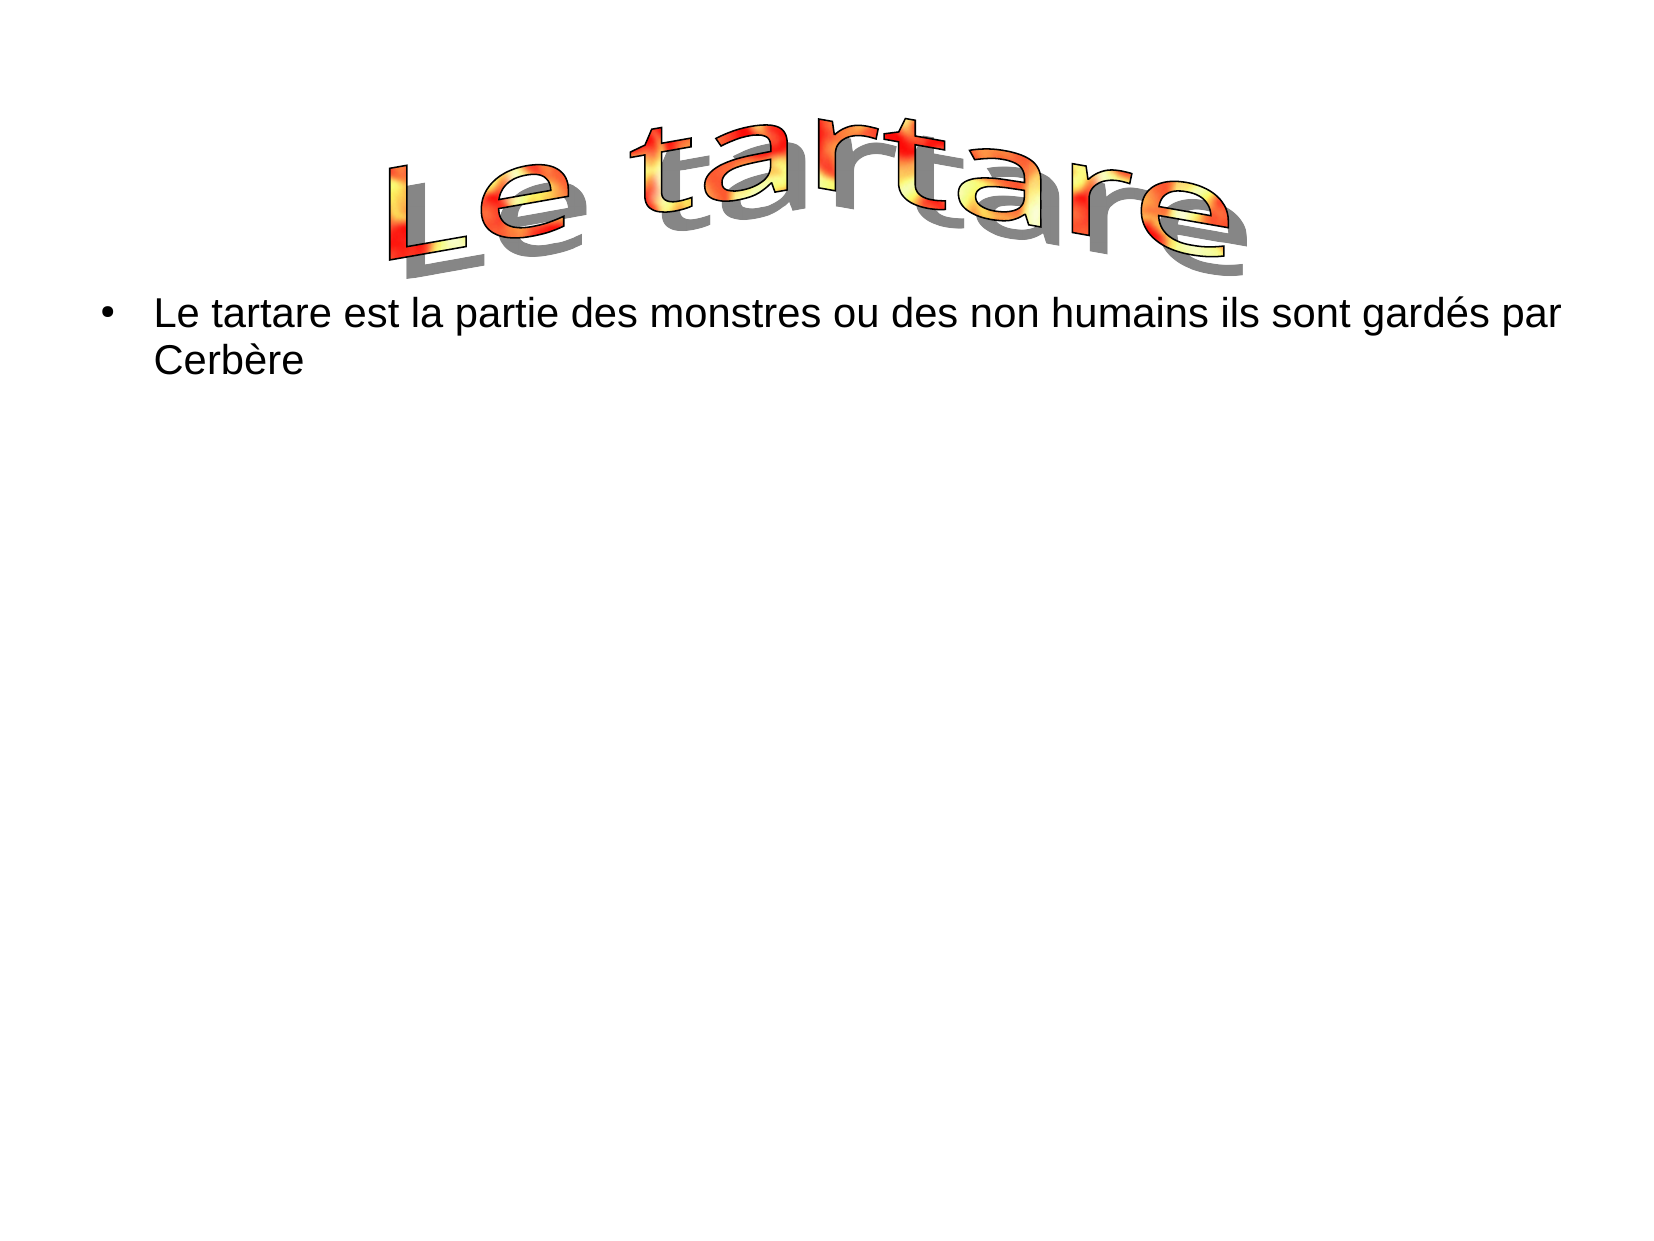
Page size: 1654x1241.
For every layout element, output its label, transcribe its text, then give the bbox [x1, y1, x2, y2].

text_box Le tartare [958, 148, 1041, 227]
text_box Le tartare [704, 124, 788, 202]
text_box Le tartare [630, 127, 692, 213]
list Le tartare est la partie des monstres ou des non humains ils sont gardés par Cerbère [82, 290, 1571, 1010]
text_box Le tartare [1072, 163, 1132, 236]
text_box Le tartare [818, 118, 879, 191]
text_box Le tartare [884, 118, 946, 210]
text_box Le tartare [1141, 181, 1229, 257]
text_box Le tartare [389, 165, 467, 260]
text_box Le tartare [481, 164, 569, 238]
